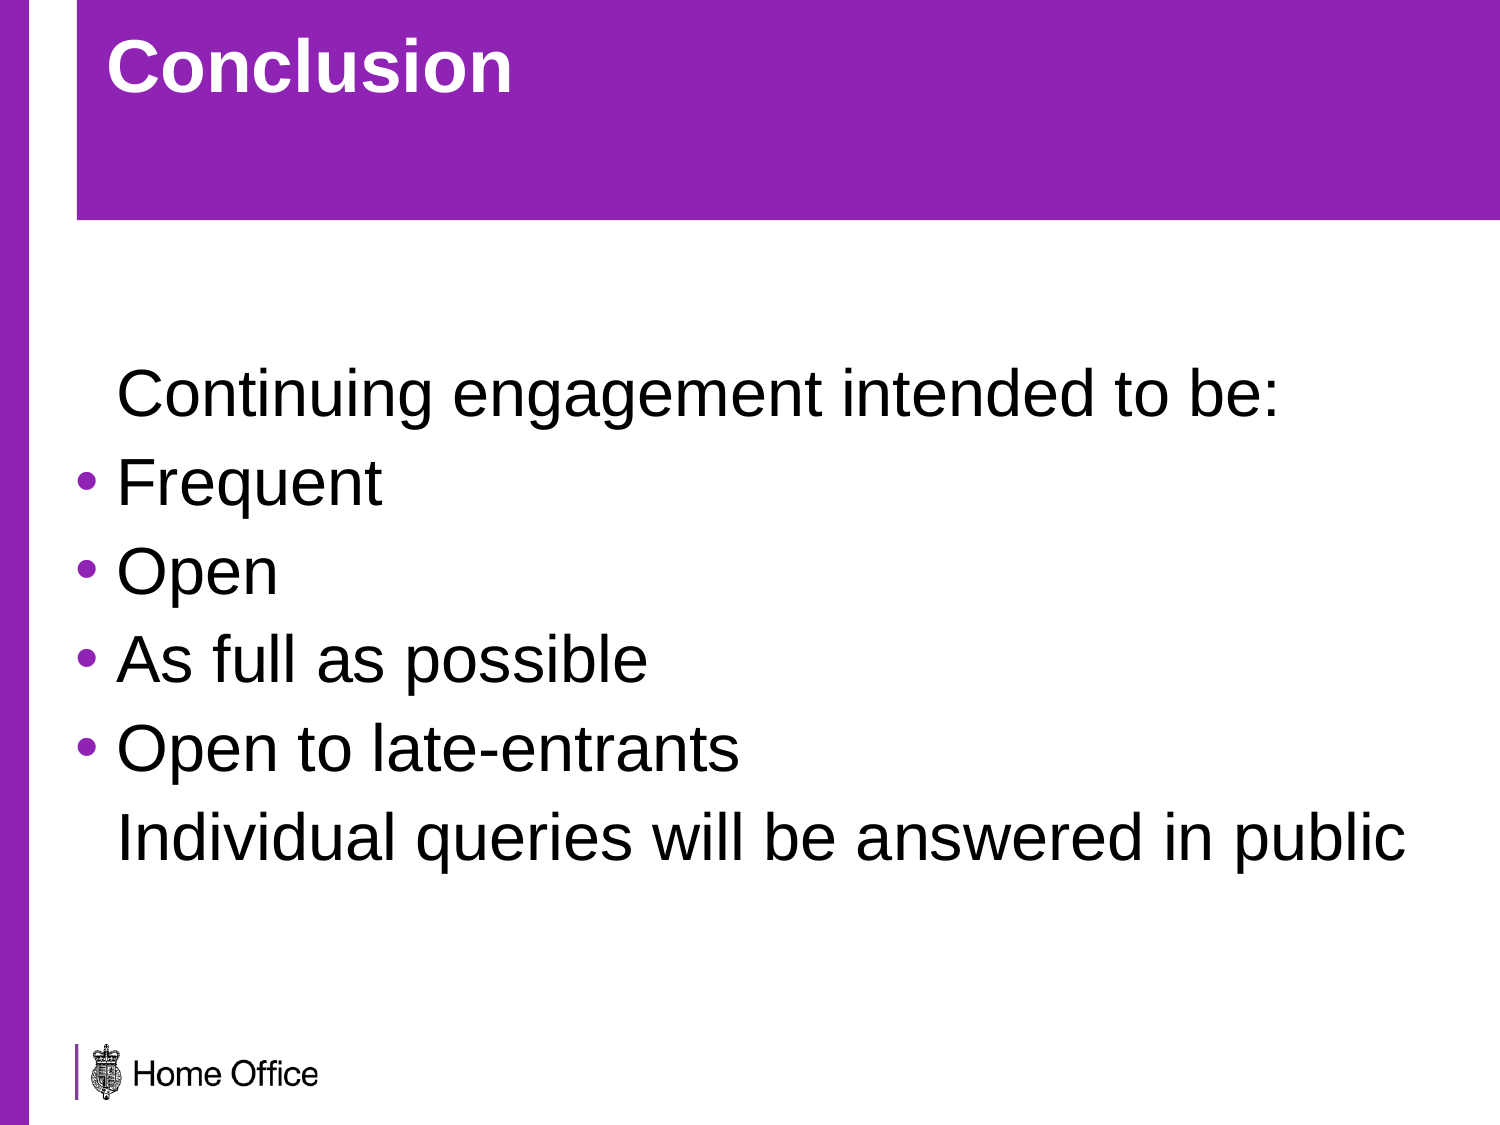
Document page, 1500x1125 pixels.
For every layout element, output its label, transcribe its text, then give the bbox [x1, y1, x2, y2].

list Continuing engagement intended to be: Frequent Open As full as possible Open to late-entrants Individual queries will be answered in public [75, 262, 1426, 1005]
title Conclusion [76, 0, 1500, 221]
